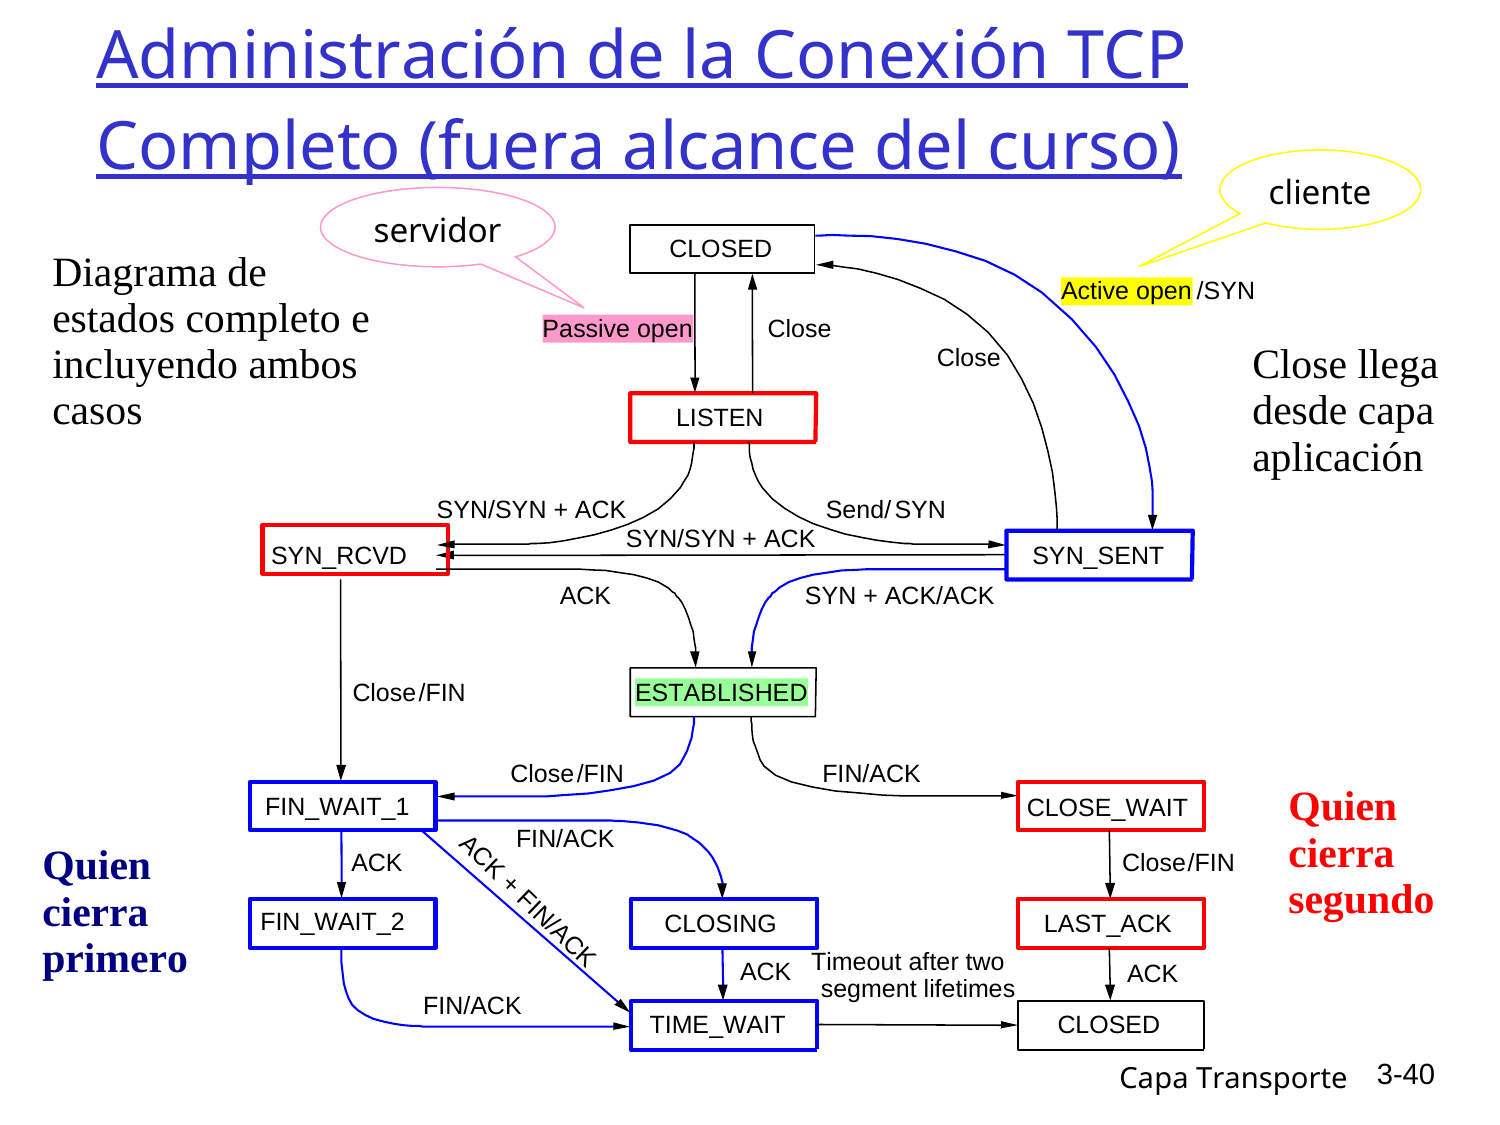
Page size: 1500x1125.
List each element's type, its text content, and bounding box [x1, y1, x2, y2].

text_box [987, 540, 1006, 549]
text_box [690, 376, 700, 393]
text_box cliente [1138, 149, 1421, 267]
text_box SYN_SENT [1032, 541, 1165, 570]
text_box [1104, 984, 1116, 1001]
text_box servidor [320, 187, 585, 308]
text_box Close [1122, 848, 1187, 877]
text_box Passive open [542, 314, 694, 343]
text_box ACK [351, 848, 403, 877]
text_box [1000, 1021, 1019, 1030]
text_box [1147, 514, 1158, 531]
text_box Quien cierra segundo [1273, 776, 1450, 931]
text_box Diagrama de estados completo e incluyendo ambos casos [37, 241, 413, 443]
text_box [336, 882, 347, 899]
text_box [717, 984, 728, 1001]
text_box LISTEN [676, 403, 764, 432]
text_box FIN_WAIT_2 [260, 907, 406, 936]
text_box [1000, 791, 1016, 800]
text_box SYN [894, 496, 947, 525]
text_box CLOSE_WAIT [1026, 794, 1189, 823]
text_box [436, 792, 455, 801]
text_box [716, 882, 727, 899]
text_box SYN_RCVD [270, 541, 408, 570]
text_box CLOSED [1057, 1011, 1161, 1040]
text_box TIME_WAIT [649, 1011, 786, 1040]
text_box Send/ [825, 496, 892, 525]
text_box [1104, 882, 1116, 899]
text_box ESTABLISHED [635, 678, 808, 707]
text_box [747, 273, 758, 290]
text_box segment lifetimes [820, 974, 1016, 1003]
text_box SYN/SYN + ACK [625, 525, 816, 554]
text_box Close [352, 678, 417, 707]
text_box CLOSING [664, 909, 778, 938]
text_box /FIN [576, 760, 625, 789]
text_box FIN_WAIT_1 [265, 793, 411, 822]
text_box FIN/ACK [516, 825, 615, 854]
text_box Close llega desde capa aplicación [1237, 333, 1500, 489]
text_box ACK + FIN/ACK [454, 828, 603, 973]
text_box ACK [1127, 959, 1179, 988]
text_box Close [936, 343, 1002, 372]
text_box CLOSED [669, 234, 773, 263]
text_box [612, 1022, 631, 1031]
text_box [690, 651, 700, 668]
text_box Timeout after two [811, 948, 1013, 977]
text_box SYN/SYN + ACK [436, 496, 627, 525]
text_box Close [510, 760, 575, 789]
text_box LAST_ACK [1043, 909, 1173, 938]
text_box [436, 540, 455, 549]
text_box [450, 550, 454, 560]
text_box /FIN [418, 678, 466, 707]
text_box ACK [739, 957, 792, 986]
text_box [614, 998, 629, 1013]
text_box SYN + ACK/ACK [804, 581, 996, 610]
title Administración de la Conexión TCP Completo (fuera alcance del curso) [81, 4, 1438, 192]
text_box /FIN [1187, 848, 1236, 877]
text_box [436, 552, 446, 558]
text_box [747, 651, 758, 668]
text_box FIN/ACK [822, 760, 922, 789]
text_box ACK [559, 581, 612, 610]
text_box Active open [1061, 277, 1193, 306]
text_box FIN/ACK [423, 992, 522, 1021]
text_box /SYN [1196, 277, 1256, 306]
text_box Close [767, 314, 832, 343]
text_box [816, 260, 834, 269]
text_box Quien cierra primero [27, 835, 204, 990]
text_box [336, 764, 347, 780]
